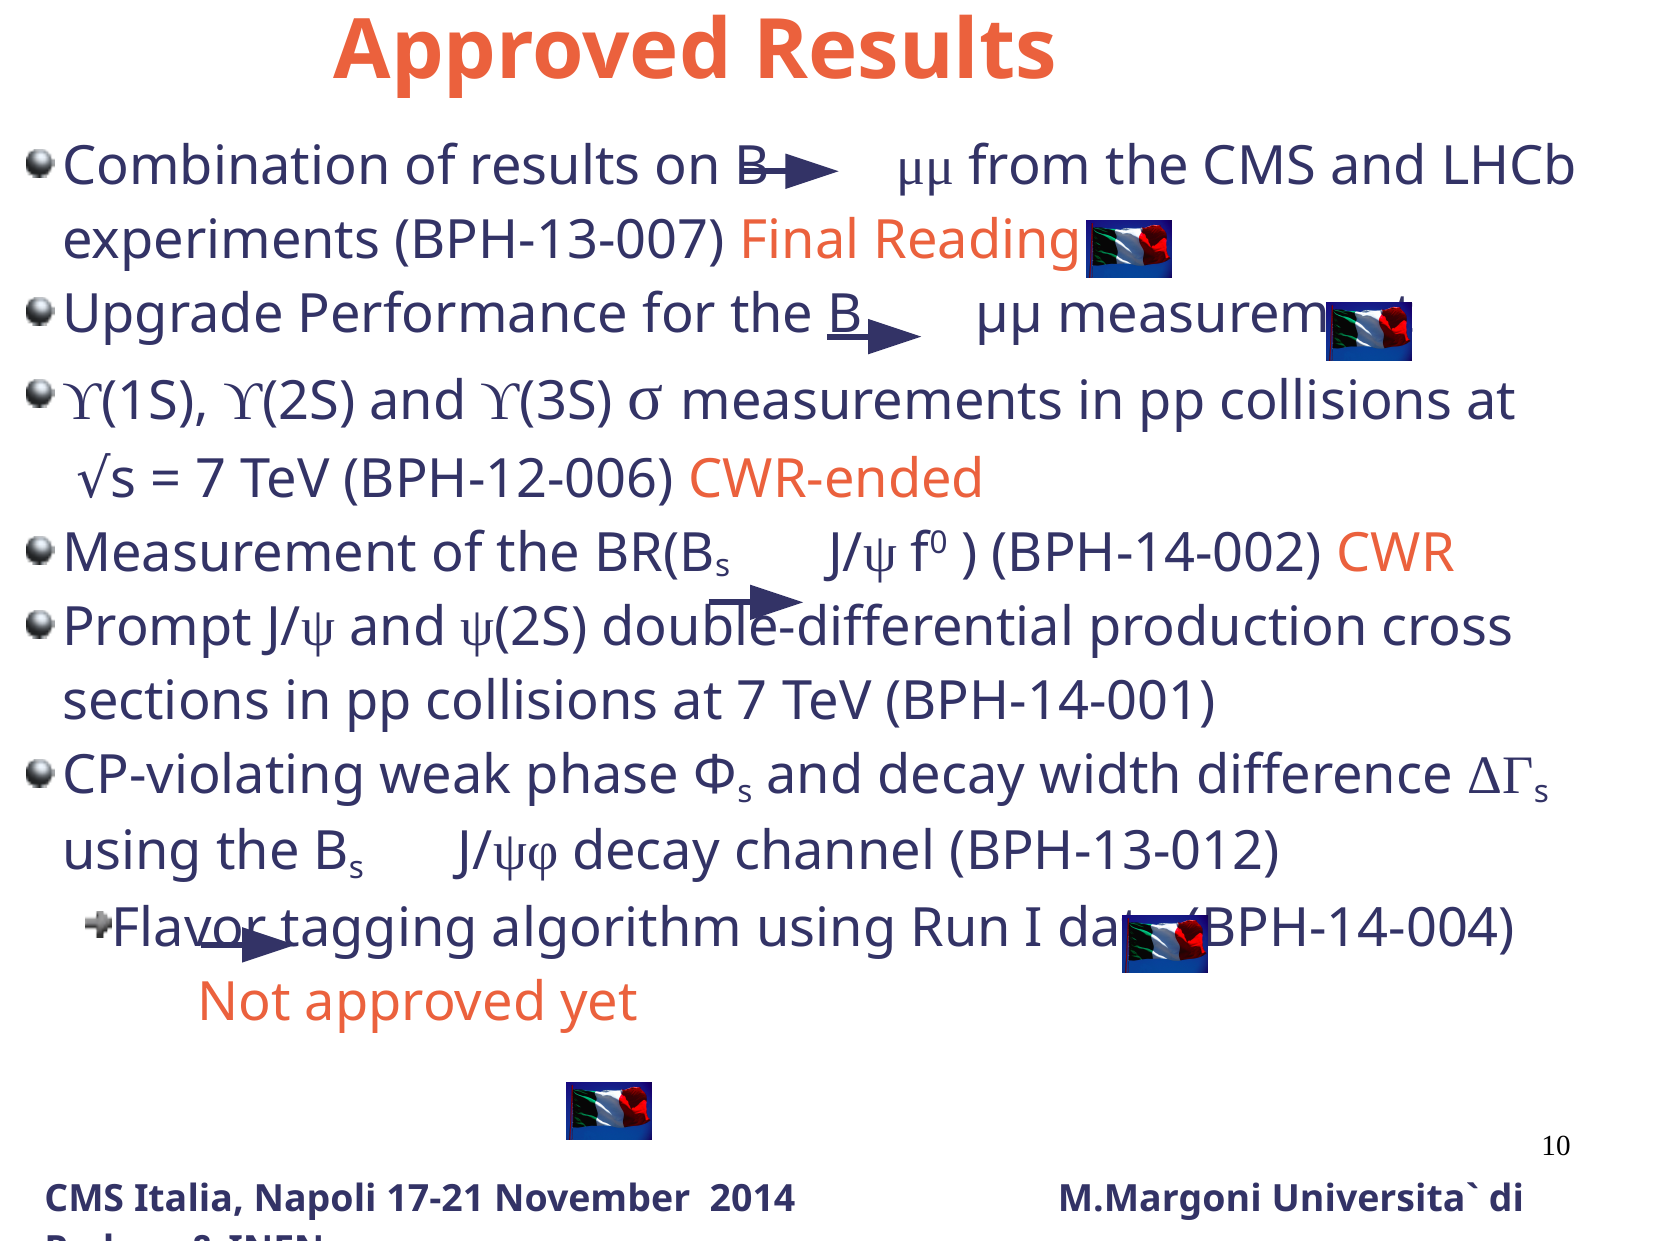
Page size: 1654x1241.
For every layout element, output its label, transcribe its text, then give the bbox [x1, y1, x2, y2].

picture [1086, 220, 1172, 278]
text_box Combination of results on B μμ from the CMS and LHCb experiments (BPH-13-007) Final Reading Upgrade Performance for the B μμ measurement ϒ(1S), ϒ(2S) and ϒ(3S) σ measurements in pp collisions at √s = 7 TeV (BPH-12-006) CWR-ended Measurement of the BR(Bs J/ψ f0 ) (BPH-14-002) CWR Prompt J/ψ and ψ(2S) double-differential production cross sections in pp collisions at 7 TeV (BPH-14-001) CP-violating weak phase Φs and decay width difference ΔΓs using the Bs J/ψφ decay channel (BPH-13-012) Flavor tagging algorithm using Run I data (BPH-14-004) Not approved yet [11, 77, 1642, 1241]
text_box Approved Results [23, 0, 1619, 122]
text_box CMS Italia, Napoli 17-21 November 2014 M.Margoni Universita` di Padova & INFN [29, 1163, 1625, 1237]
picture [1122, 915, 1208, 973]
picture [1326, 302, 1412, 361]
picture [566, 1082, 652, 1141]
